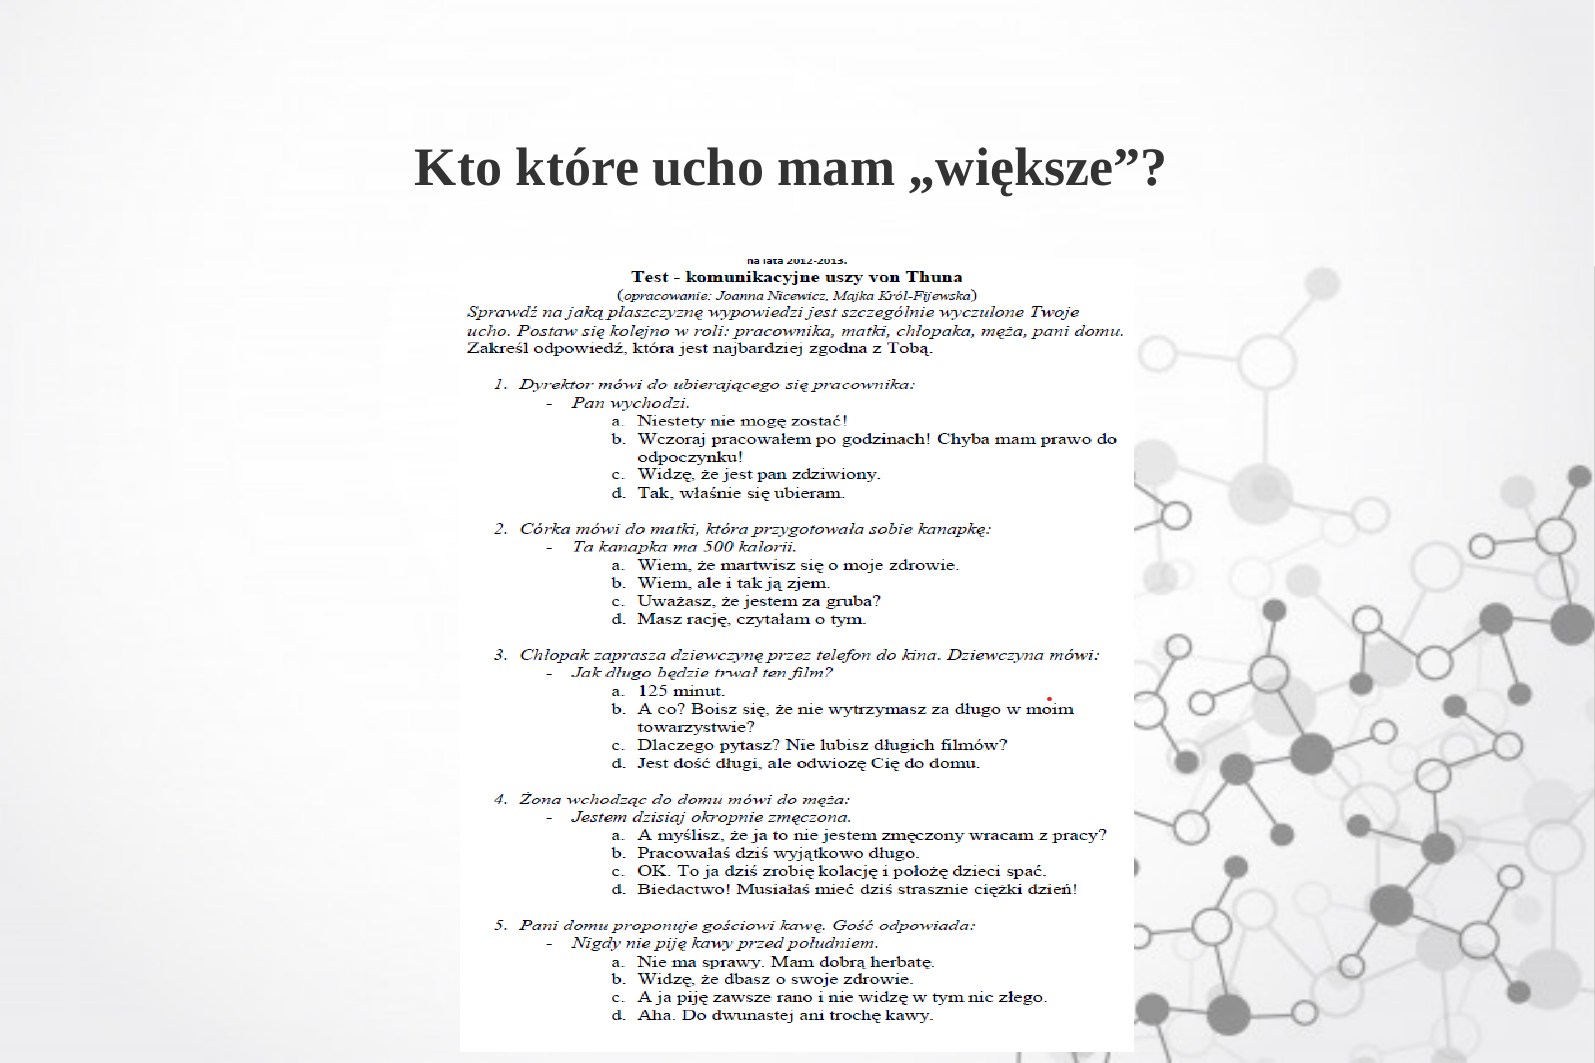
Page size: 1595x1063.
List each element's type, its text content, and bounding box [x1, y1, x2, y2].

picture [0, 0, 1595, 1063]
title Kto które ucho mam „większe”? [117, 78, 1479, 256]
